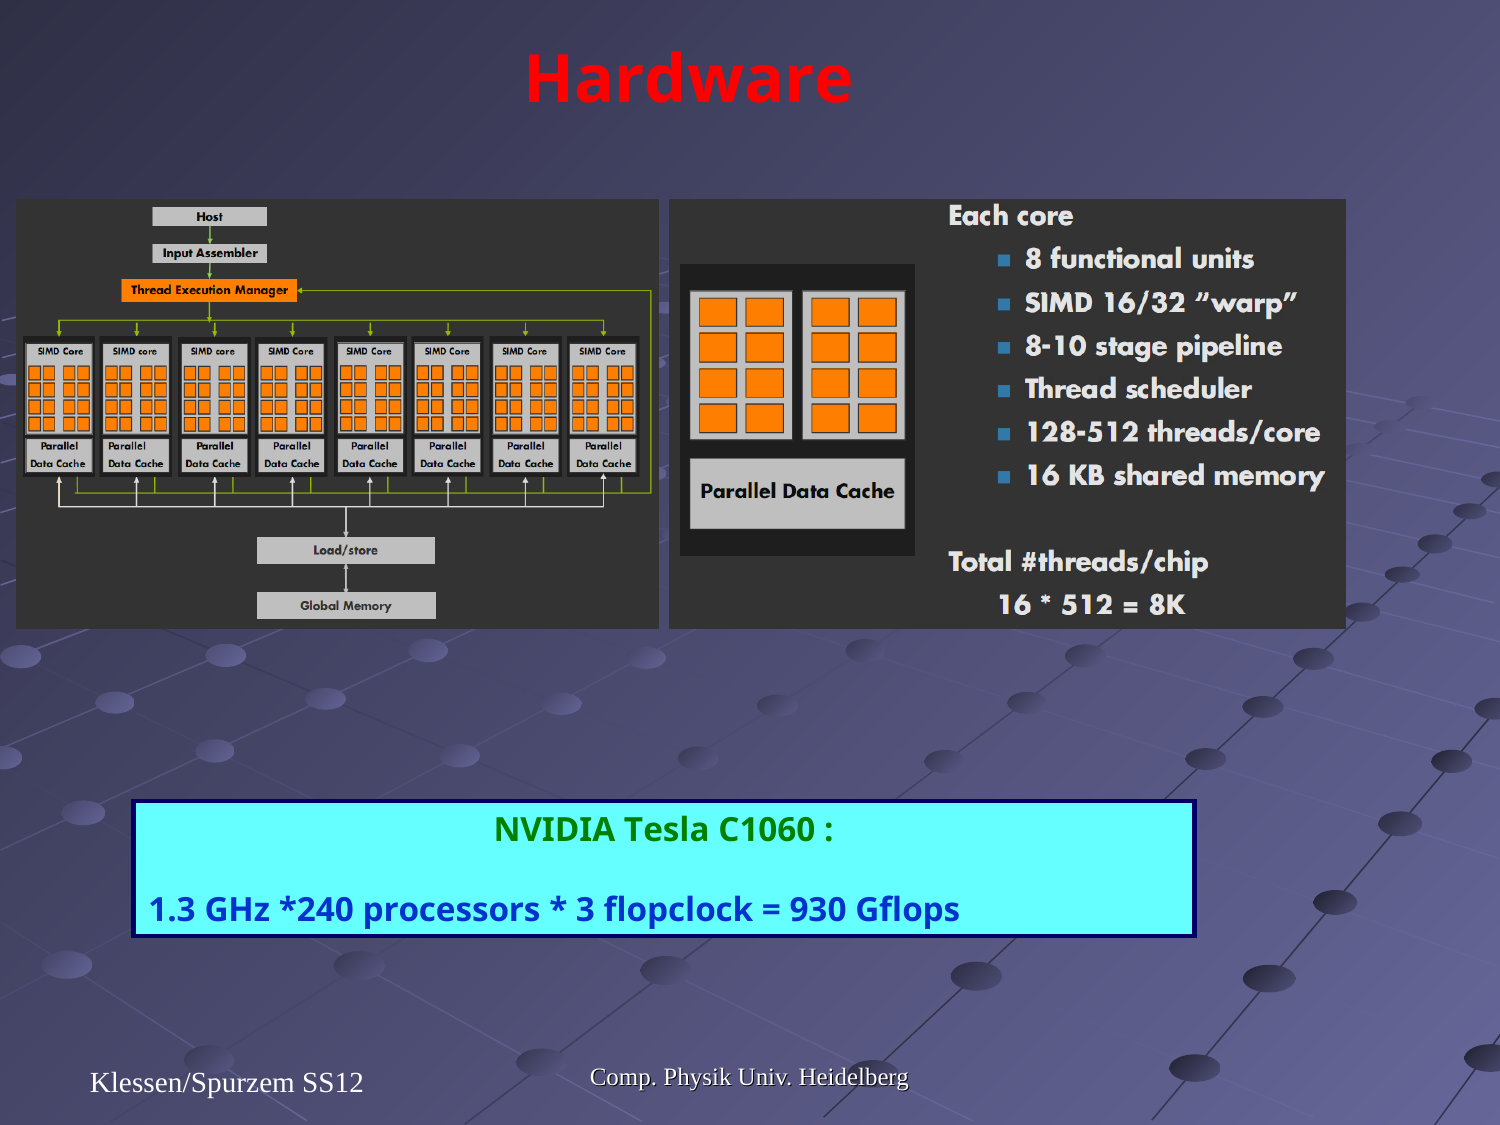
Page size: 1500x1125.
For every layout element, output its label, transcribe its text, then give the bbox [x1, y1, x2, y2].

text_box Hardware [508, 28, 1238, 124]
text_box NVIDIA Tesla C1060 : 1.3 GHz *240 processors * 3 flopclock = 930 Gflops [133, 800, 1195, 937]
picture [16, 199, 659, 629]
picture [669, 199, 1346, 629]
